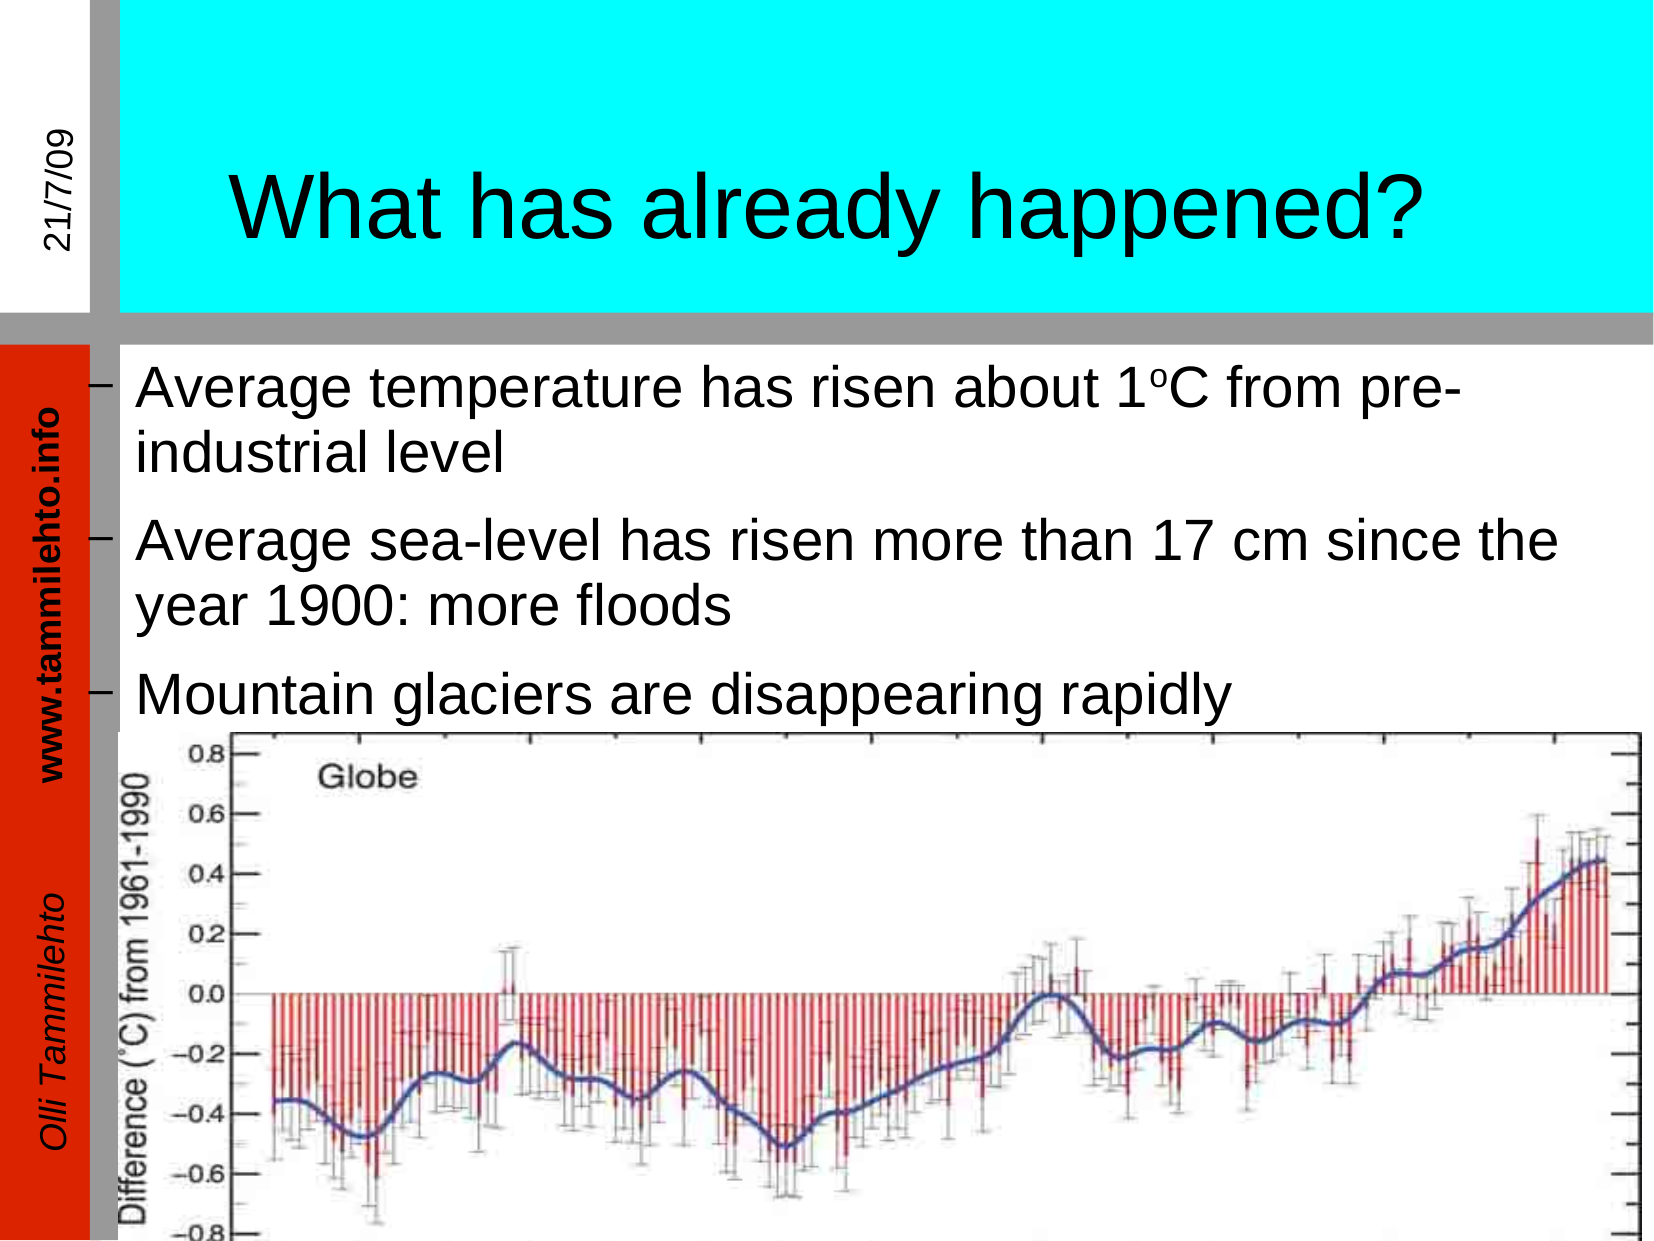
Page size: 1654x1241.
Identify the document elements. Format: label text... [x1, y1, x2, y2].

picture [118, 732, 1642, 1241]
list Average temperature has risen about 1oC from pre-industrial level Average sea-level has risen more than 17 cm since the year 1900: more floods Mountain glaciers are disappearing rapidly [0, 354, 1654, 1074]
title What has already happened? [121, 102, 1534, 311]
